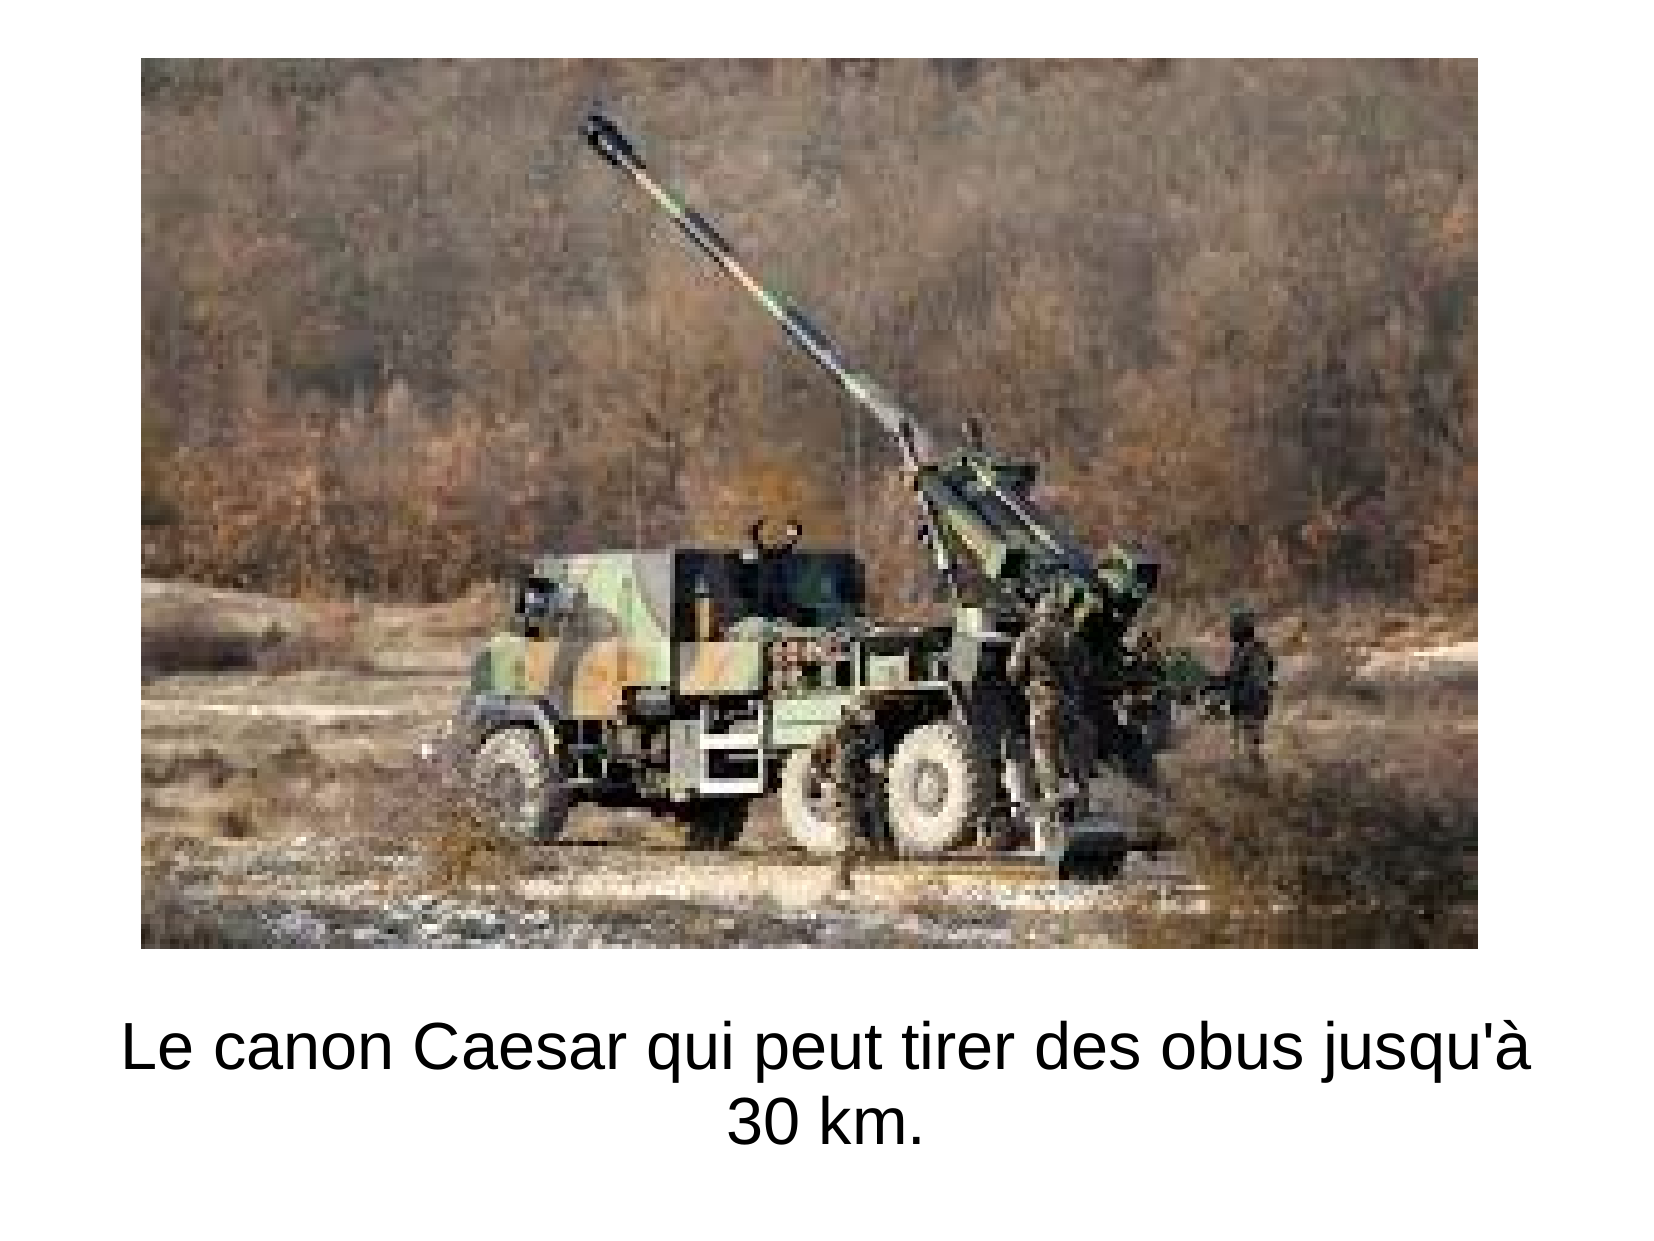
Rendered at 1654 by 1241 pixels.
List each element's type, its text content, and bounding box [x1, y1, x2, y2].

title Le canon Caesar qui peut tirer des obus jusqu'à 30 km. [82, 980, 1571, 1188]
picture [141, 58, 1478, 949]
